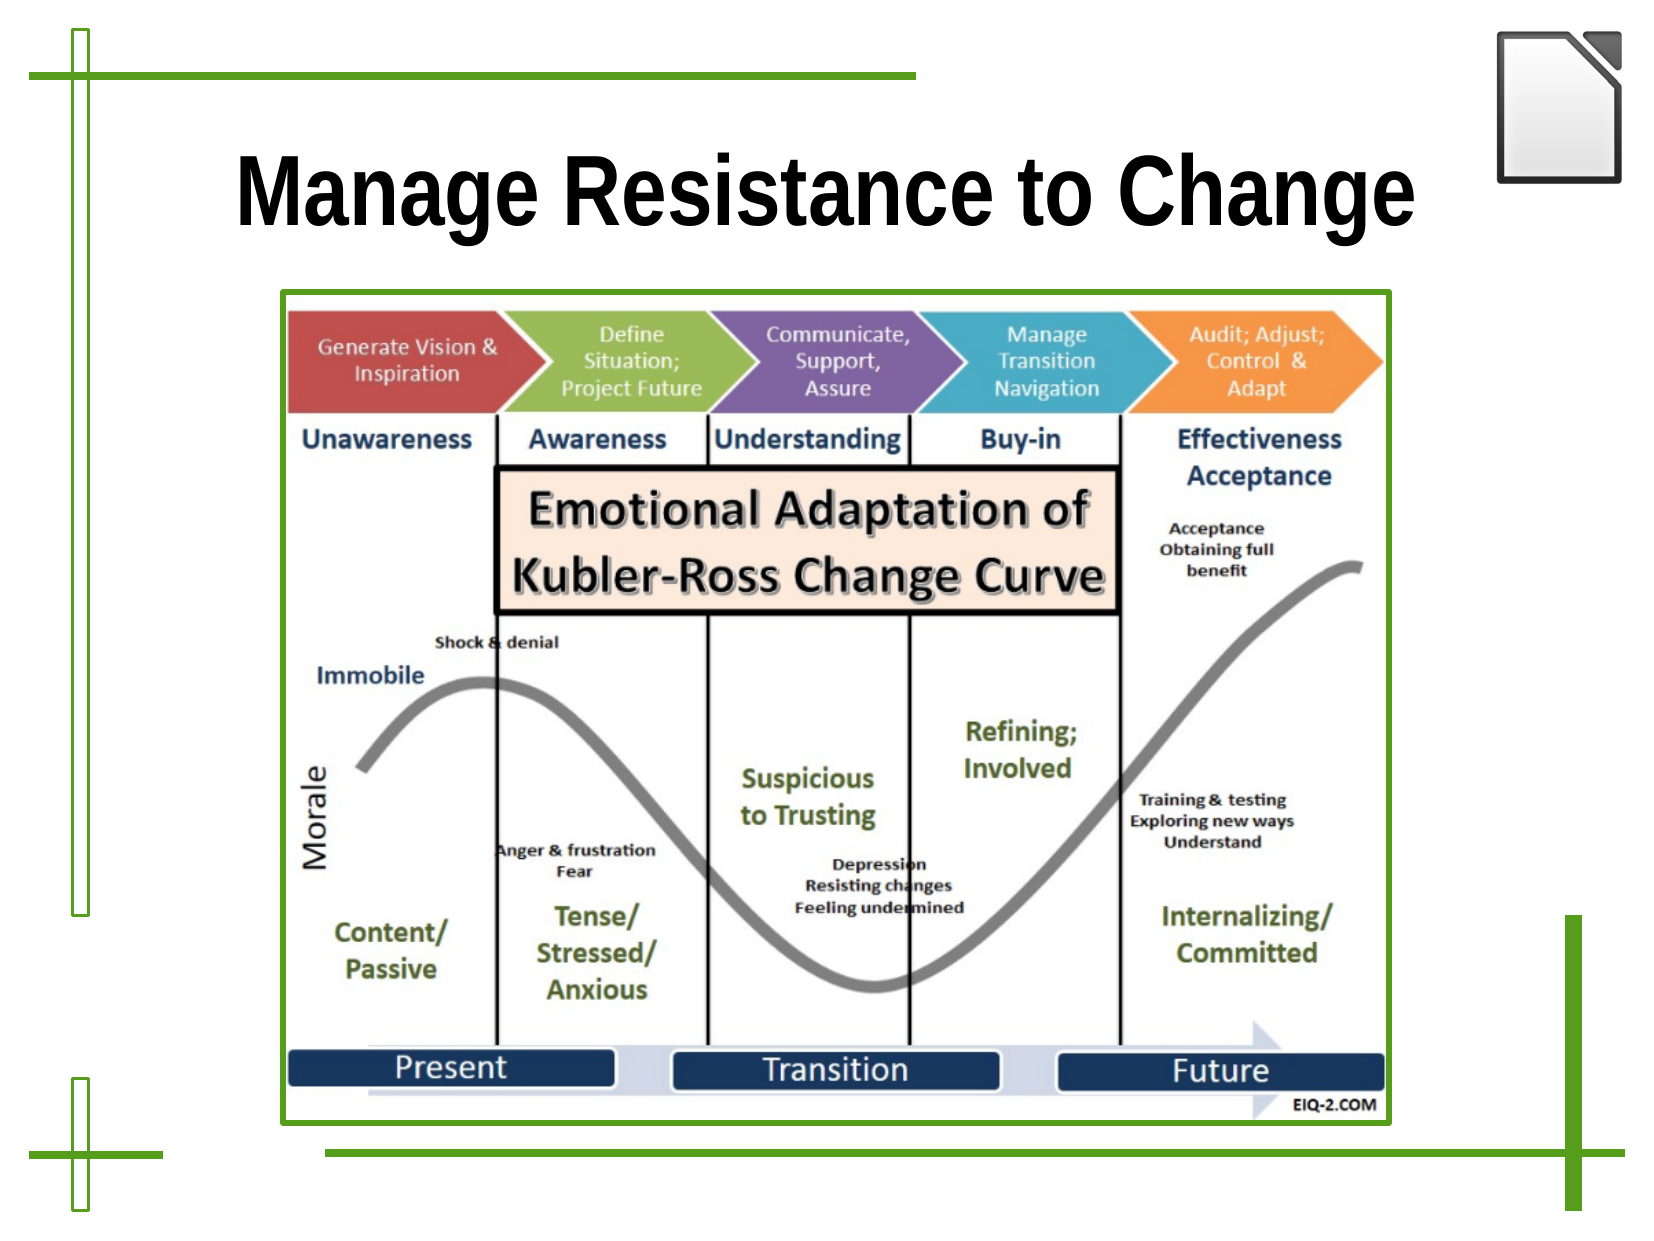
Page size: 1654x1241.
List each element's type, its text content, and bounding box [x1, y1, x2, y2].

title Manage Resistance to Change [118, 118, 1536, 260]
picture [286, 295, 1386, 1121]
picture [1494, 29, 1624, 186]
